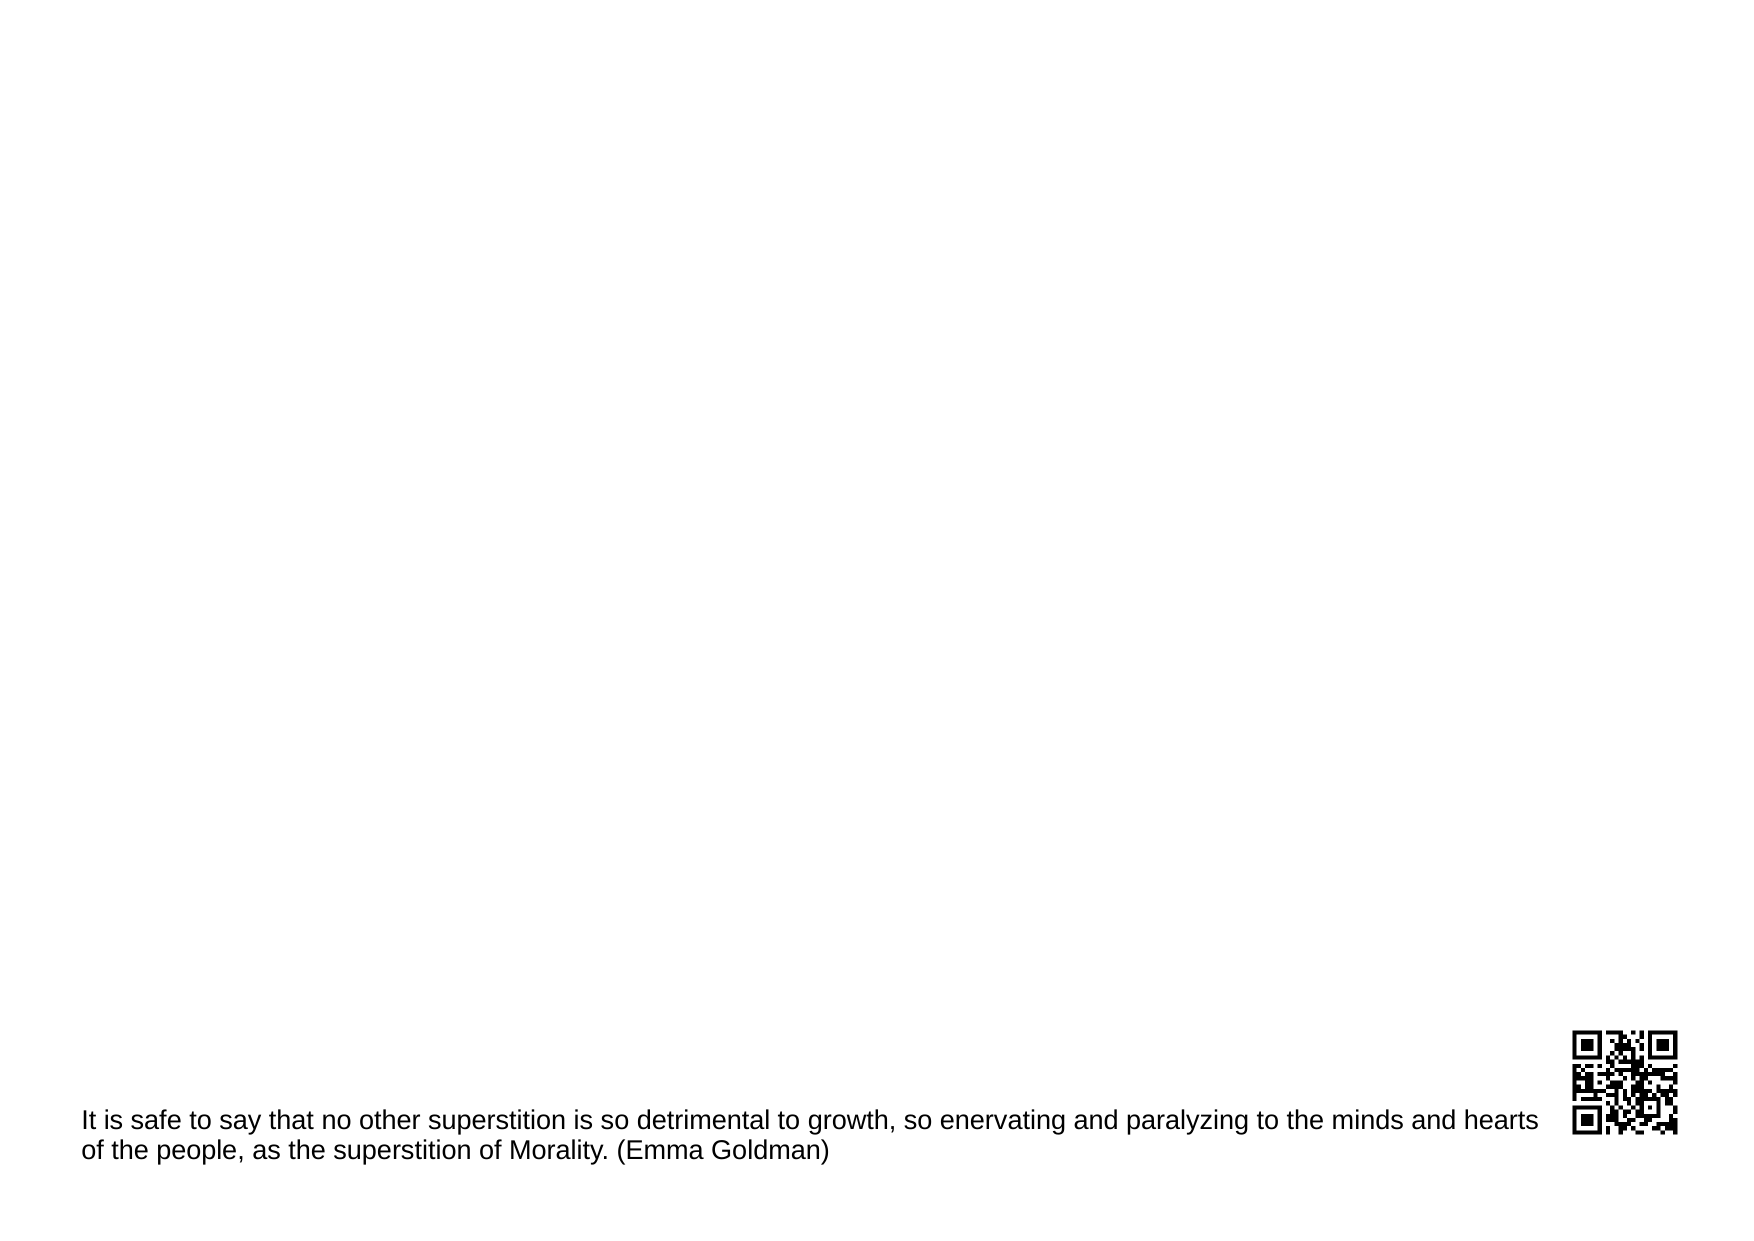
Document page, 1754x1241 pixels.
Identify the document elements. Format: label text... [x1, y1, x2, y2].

picture [1565, 1023, 1685, 1142]
title It is safe to say that no other superstition is so detrimental to growth, so enervating and paralyzing to the minds and hearts of the people, as the superstition of Morality. (Emma Goldman) [81, 1098, 1566, 1166]
